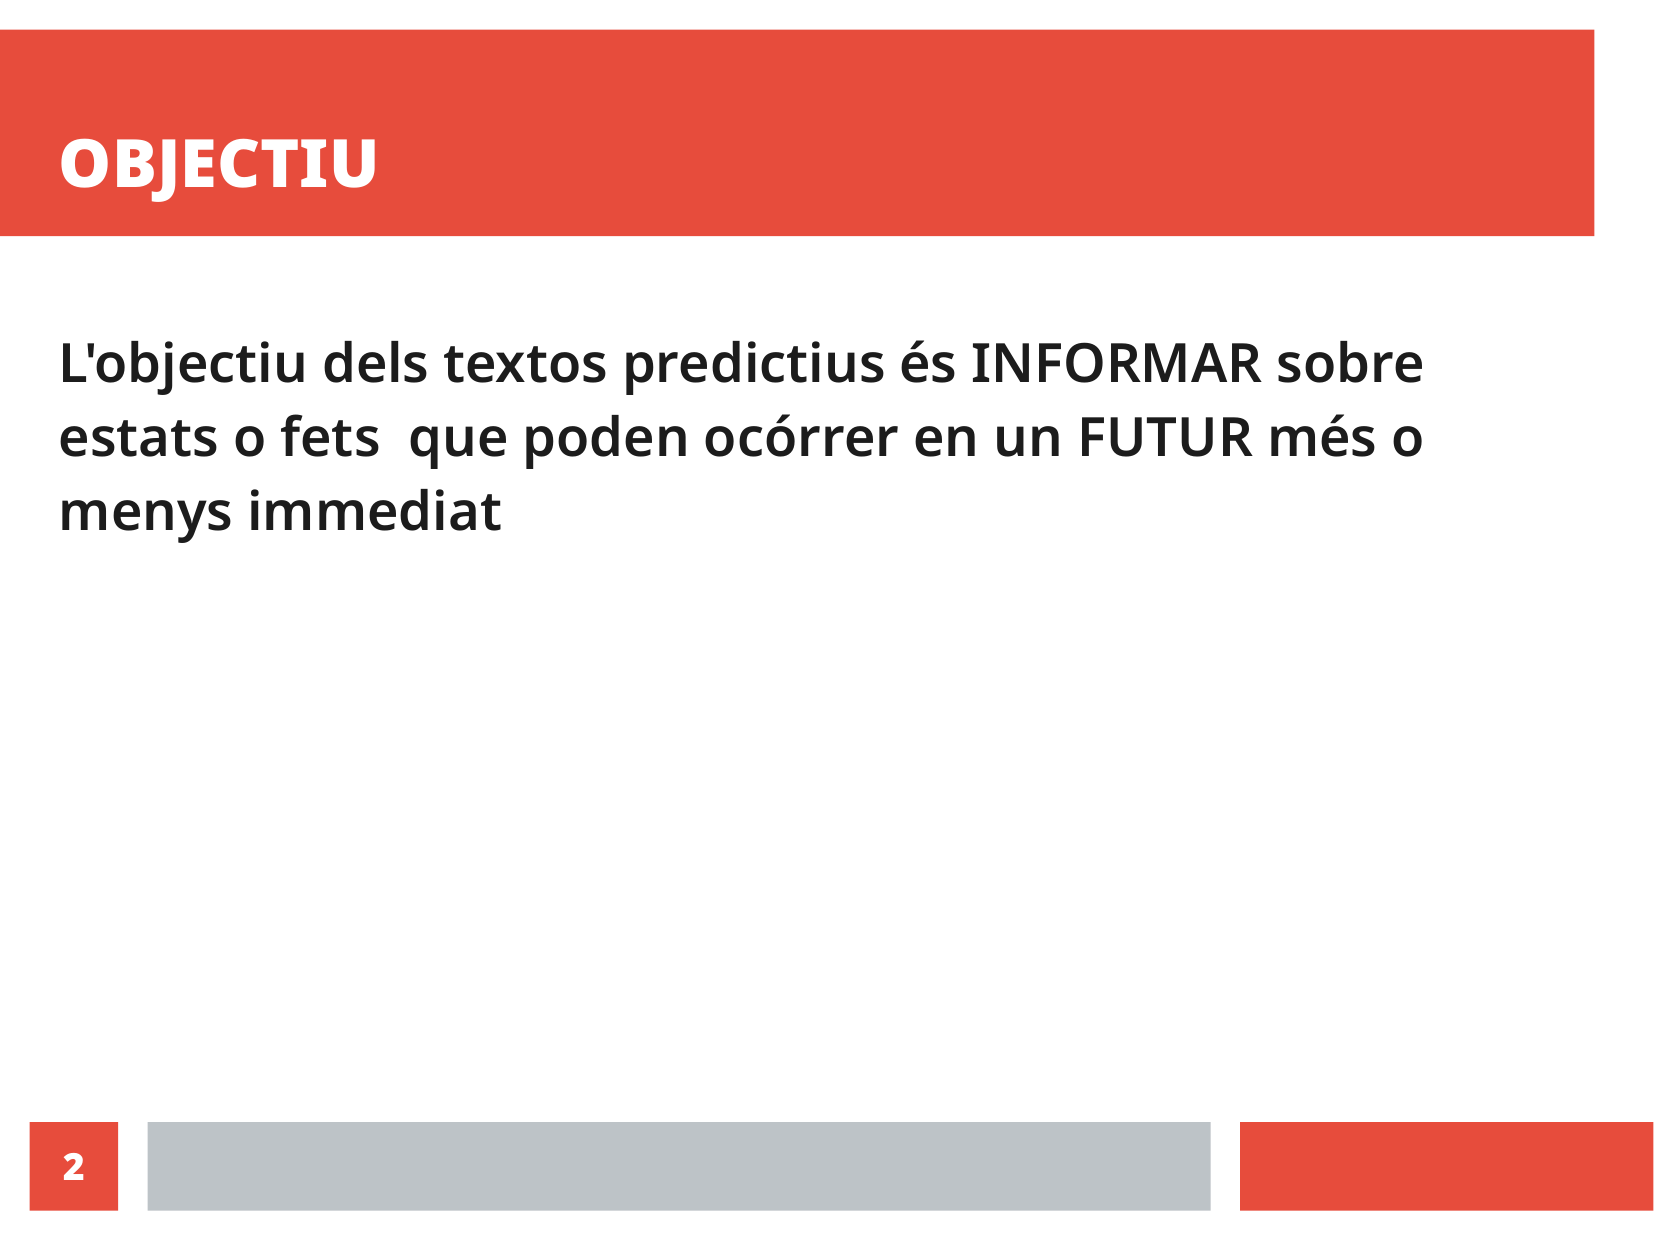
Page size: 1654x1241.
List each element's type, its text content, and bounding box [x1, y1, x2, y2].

title OBJECTIU [59, 59, 1595, 207]
list L'objectiu dels textos predictius és INFORMAR sobre estats o fets que poden ocórrer en un FUTUR més o menys immediat [59, 324, 1565, 1093]
